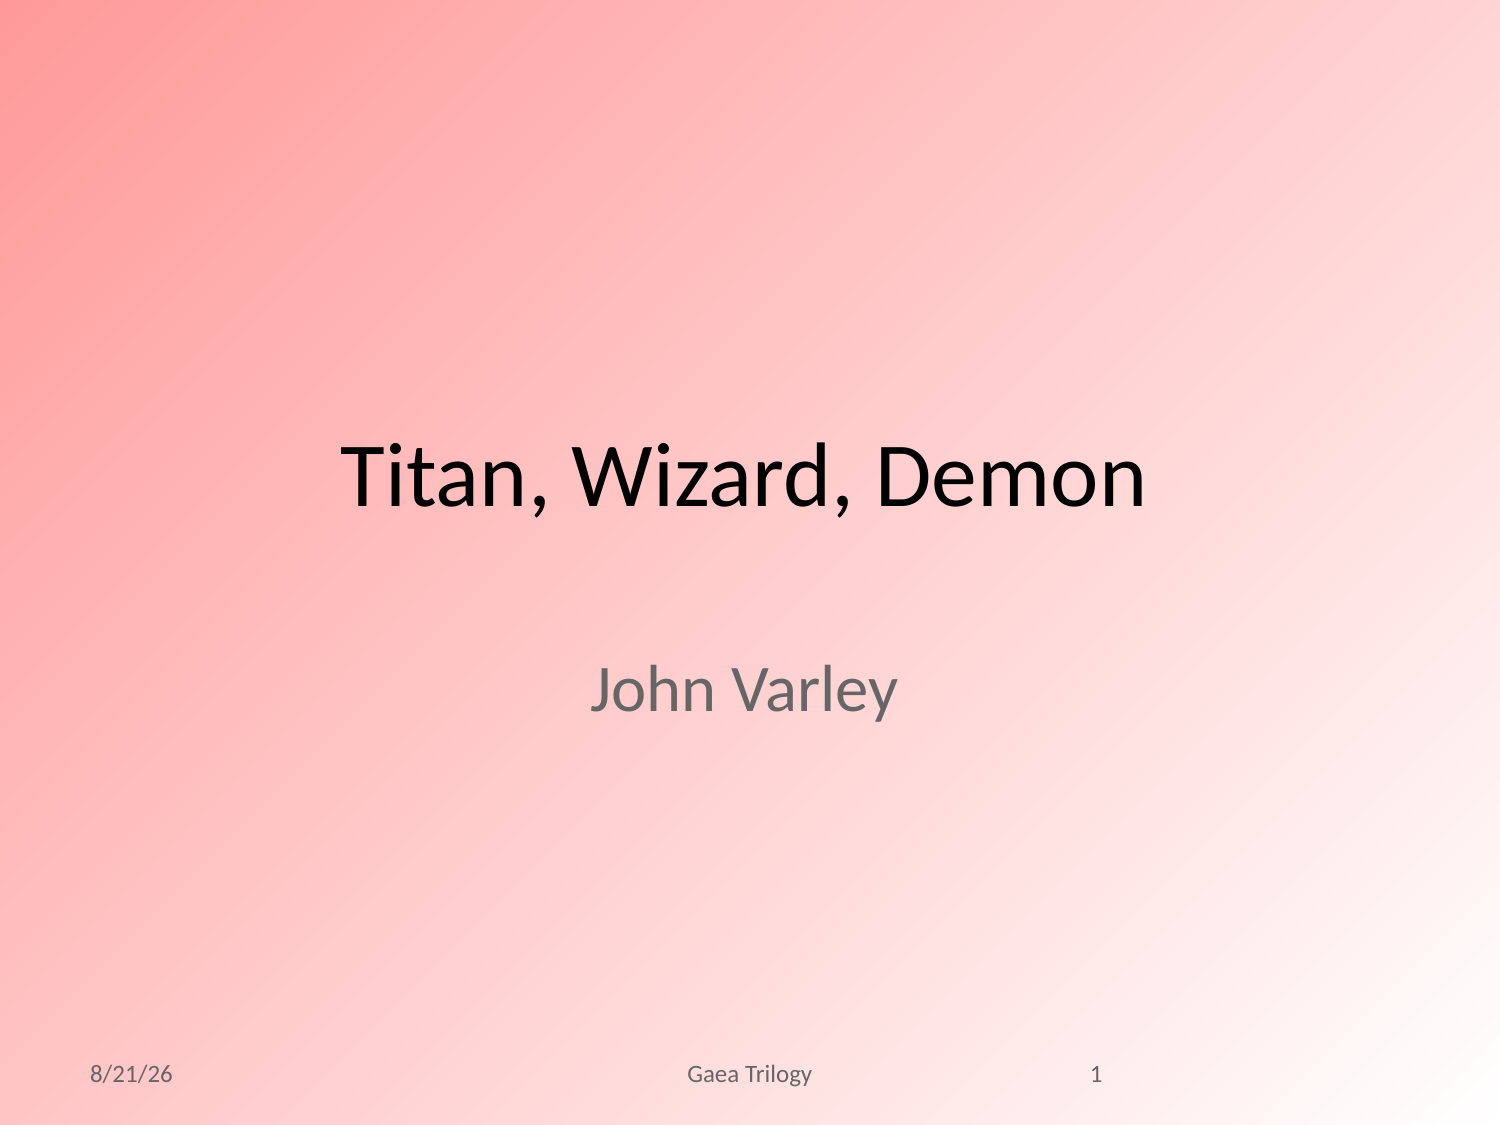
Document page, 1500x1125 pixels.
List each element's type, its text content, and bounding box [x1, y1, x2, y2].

subtitle John Varley [225, 637, 1276, 925]
title Titan, Wizard, Demon [112, 349, 1388, 591]
